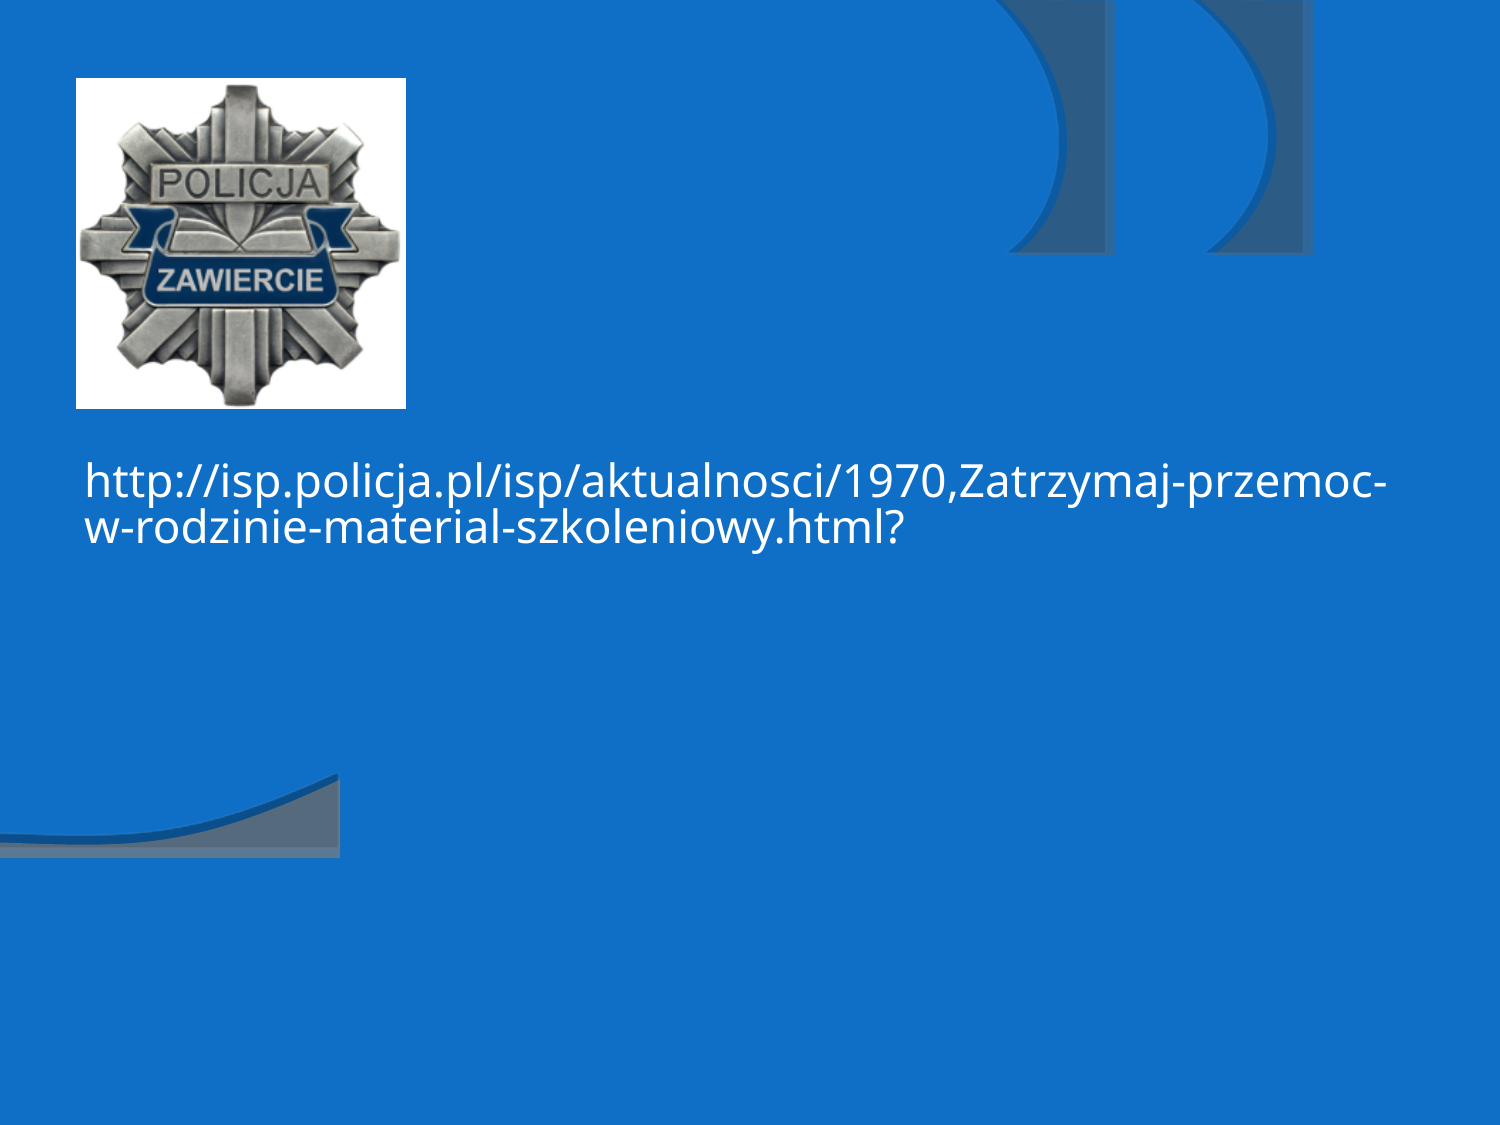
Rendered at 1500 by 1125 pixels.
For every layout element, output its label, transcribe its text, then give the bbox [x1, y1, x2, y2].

title http://isp.policja.pl/isp/aktualnosci/1970,Zatrzymaj-przemoc-w-rodzinie-material-szkoleniowy.html? [76, 444, 1425, 965]
picture [76, 78, 406, 409]
